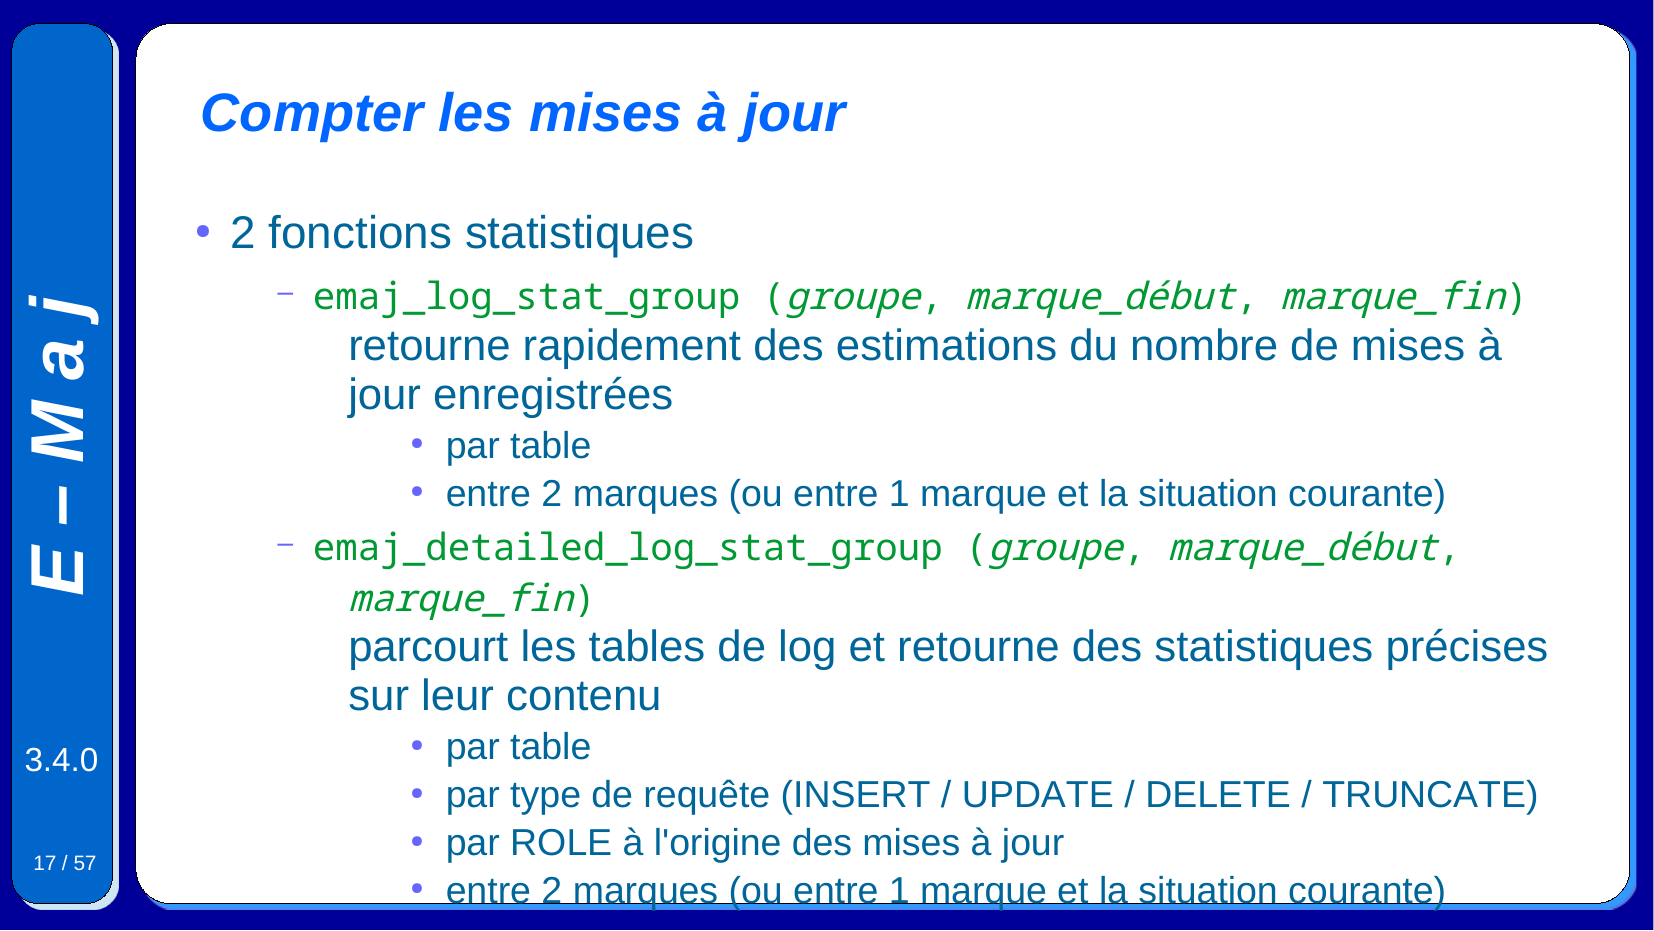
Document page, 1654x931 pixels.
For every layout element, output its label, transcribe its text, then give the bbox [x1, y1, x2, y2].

title Compter les mises à jour [200, 34, 1575, 191]
list 2 fonctions statistiques emaj_log_stat_group (groupe, marque_début, marque_fin) retourne rapidement des estimations du nombre de mises à jour enregistrées par table entre 2 marques (ou entre 1 marque et la situation courante) emaj_detailed_log_stat_group (groupe, marque_début, marque_fin) parcourt les tables de log et retourne des statistiques précises sur leur contenu par table par type de requête (INSERT / UPDATE / DELETE / TRUNCATE) par ROLE à l'origine des mises à jour entre 2 marques (ou entre 1 marque et la situation courante) [177, 206, 1587, 889]
